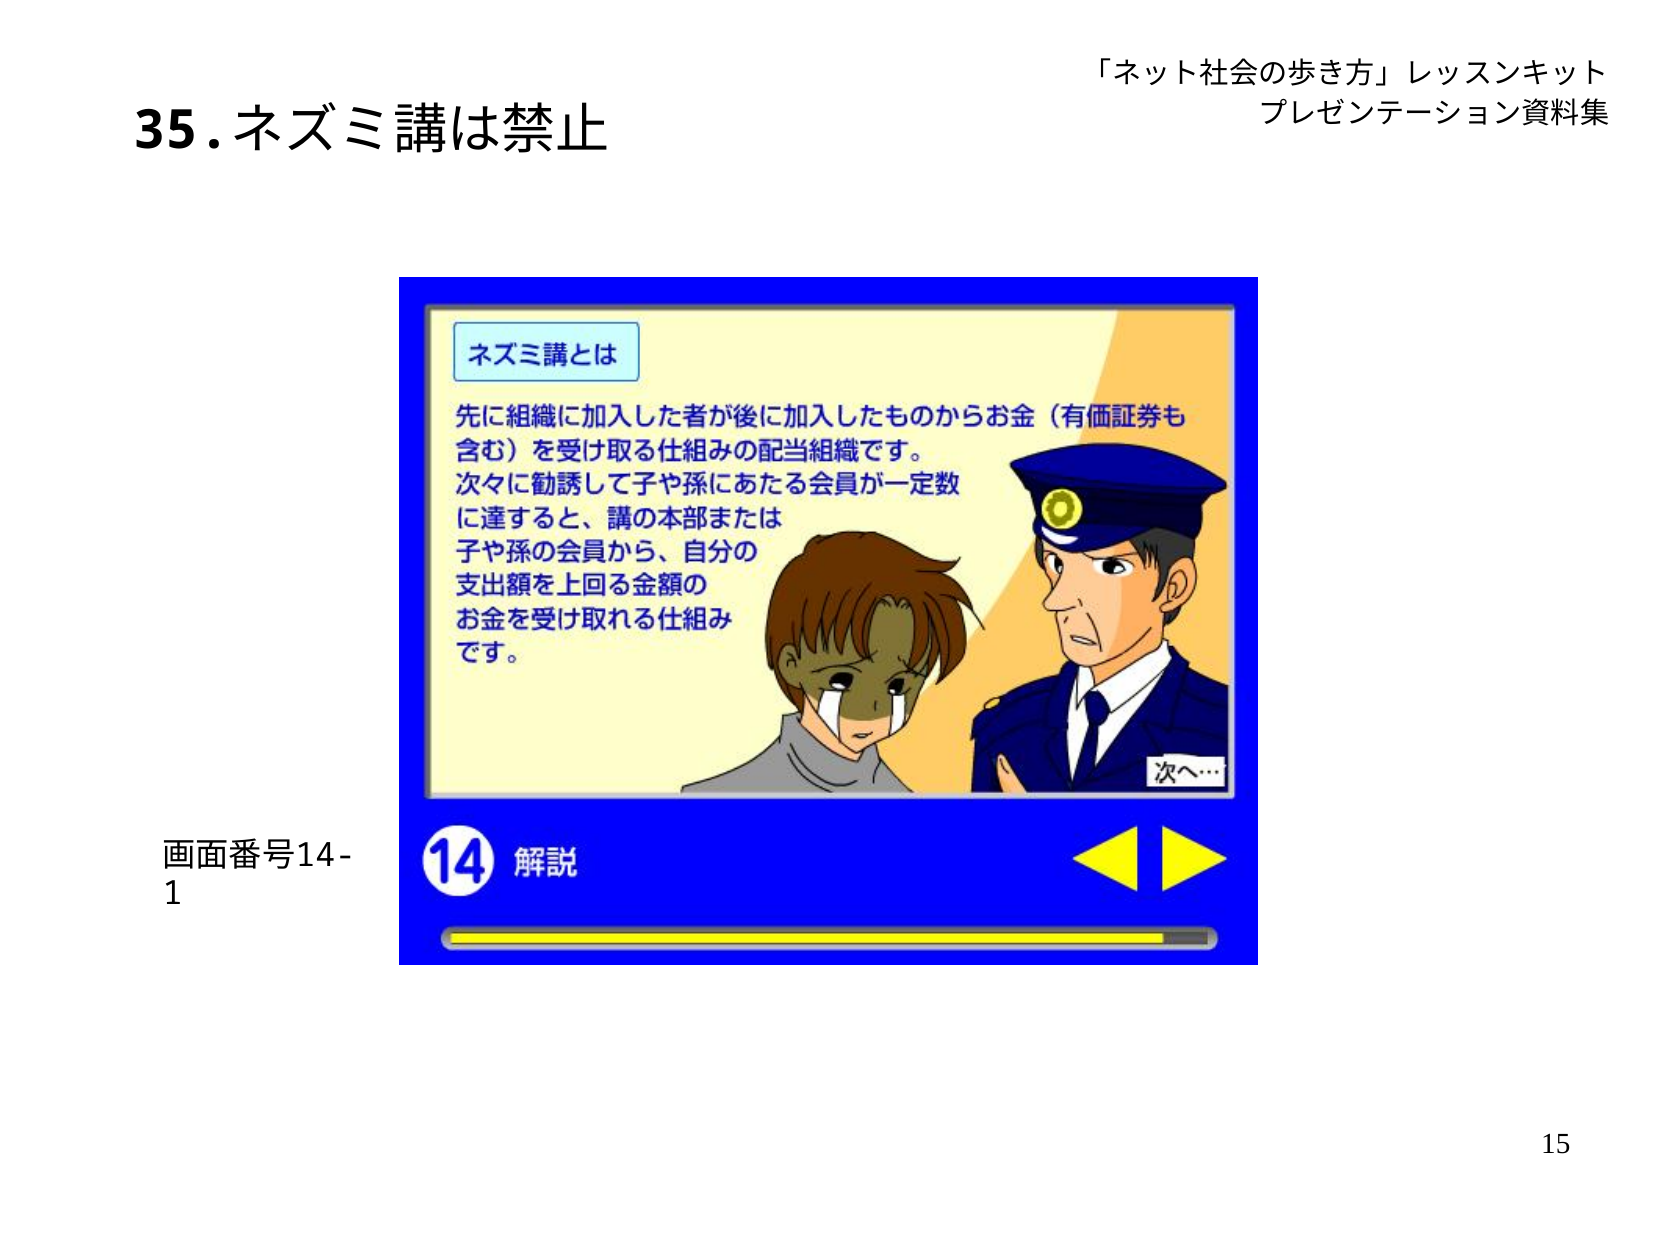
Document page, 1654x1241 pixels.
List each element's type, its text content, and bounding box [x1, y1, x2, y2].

picture [399, 277, 1258, 965]
text_box 画面番号14-1 [147, 826, 384, 920]
text_box 「ネット社会の歩き方」レッスンキット プレゼンテーション資料集 [1062, 44, 1625, 139]
text_box 35.ネズミ講は禁止 [118, 88, 1241, 169]
